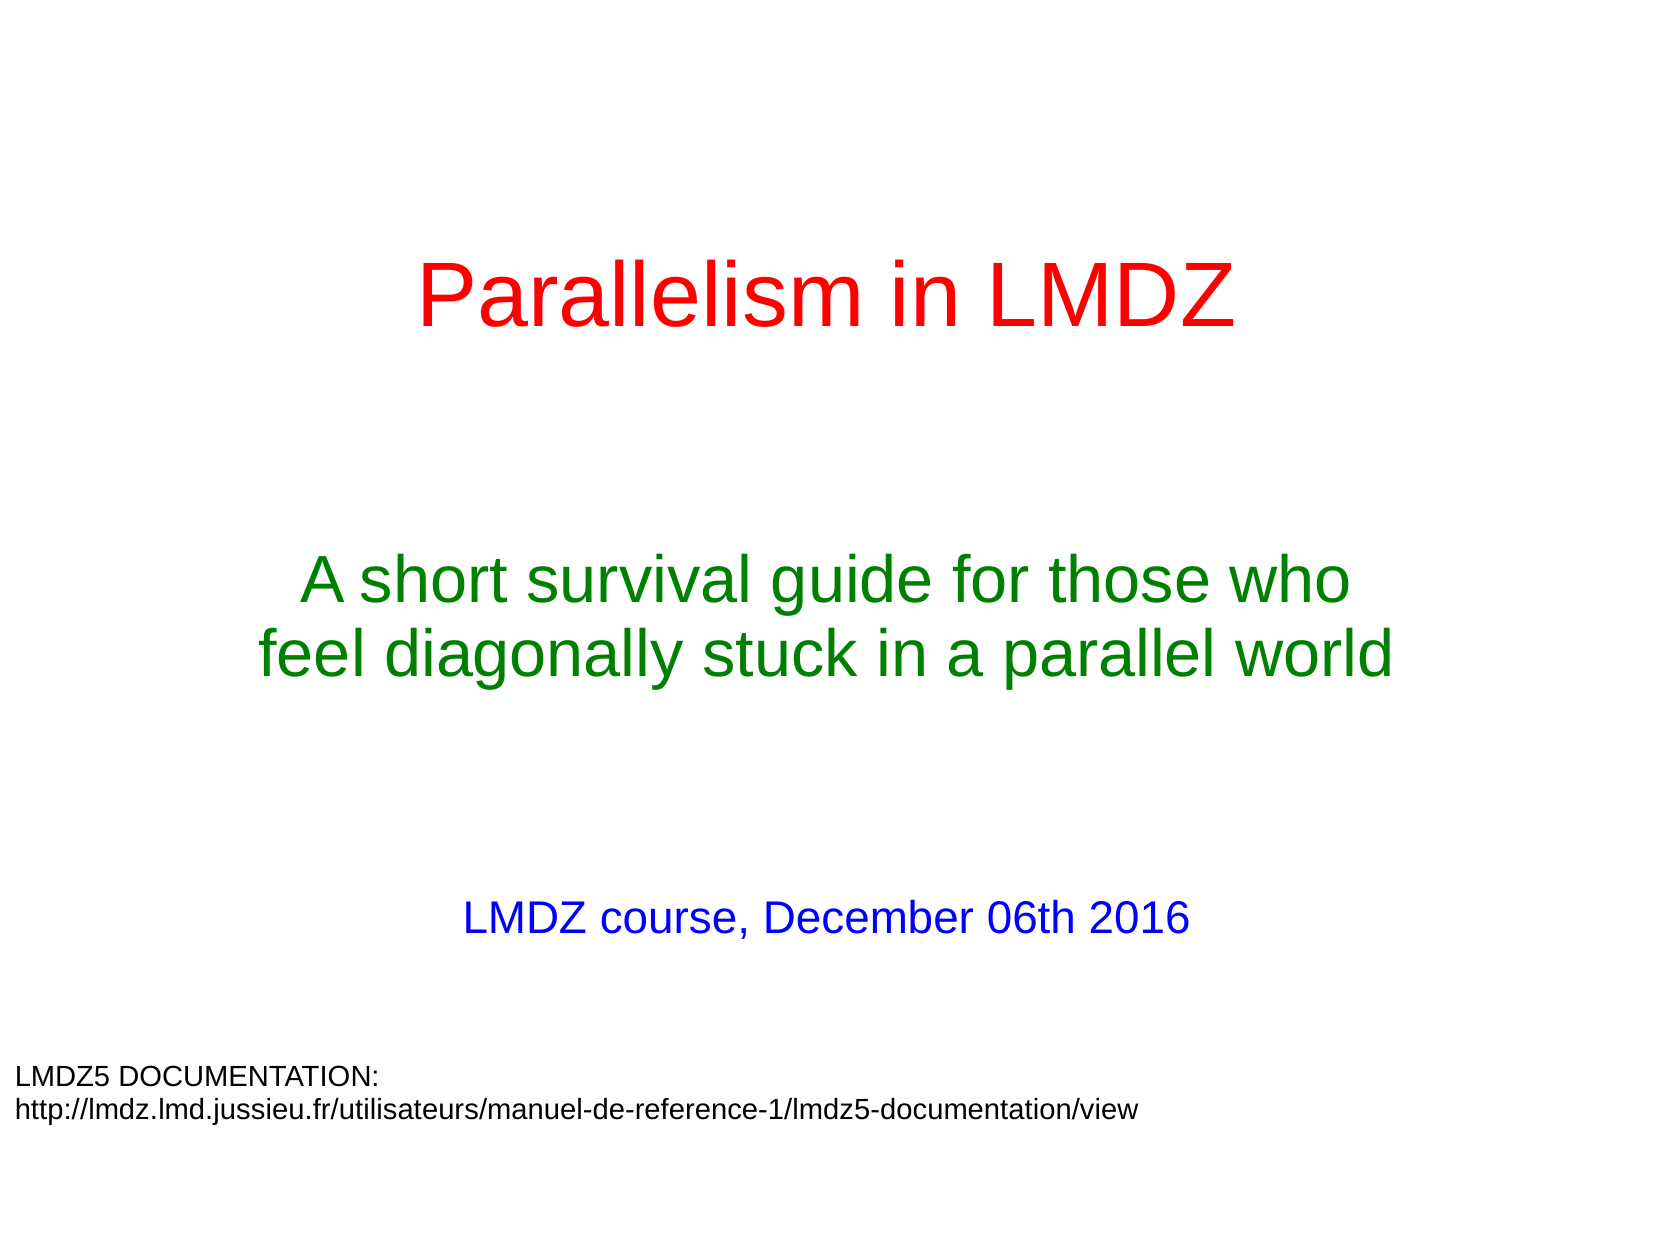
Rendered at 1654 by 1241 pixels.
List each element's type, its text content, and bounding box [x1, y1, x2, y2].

text_box Parallelism in LMDZ A short survival guide for those who feel diagonally stuck in a parallel world LMDZ course, December 06th 2016 LMDZ5 DOCUMENTATION: http://lmdz.lmd.jussieu.fr/utilisateurs/manuel-de-reference-1/lmdz5-documentation/view [0, 236, 1654, 1234]
